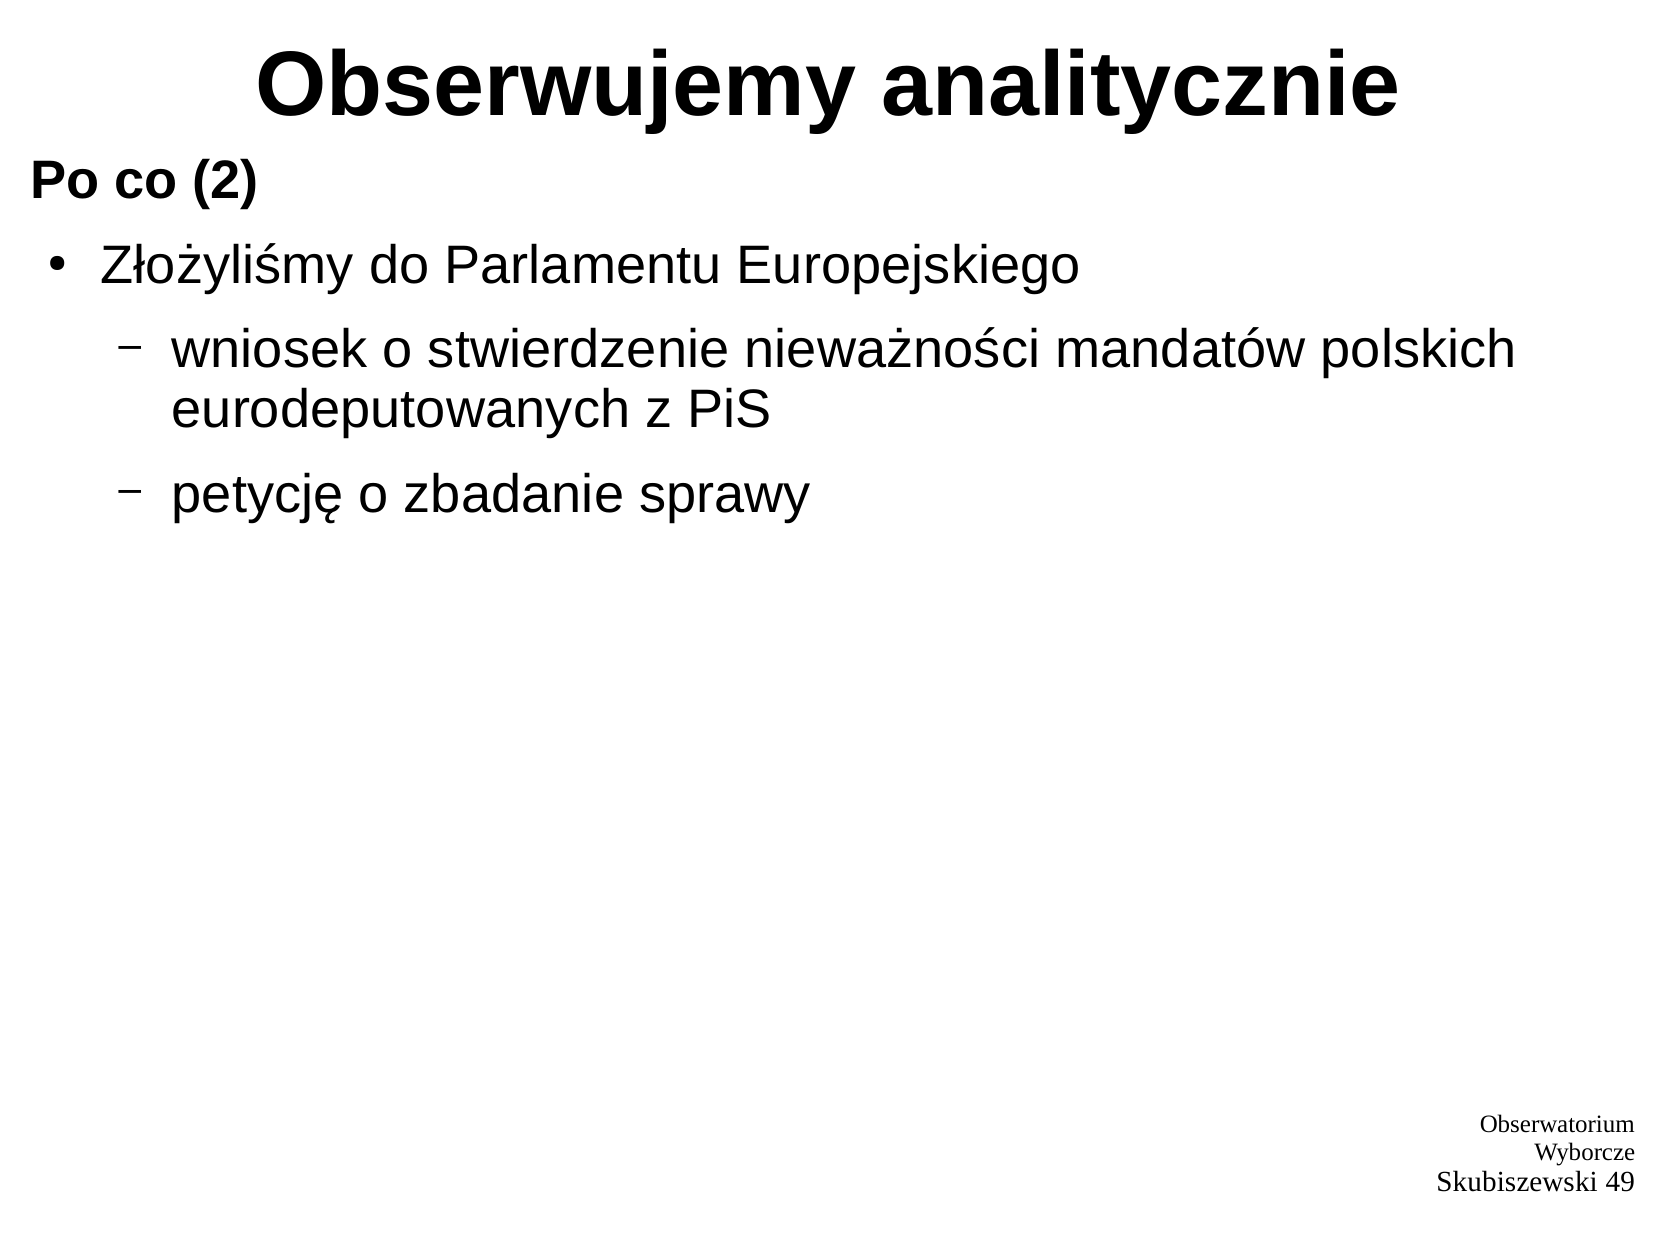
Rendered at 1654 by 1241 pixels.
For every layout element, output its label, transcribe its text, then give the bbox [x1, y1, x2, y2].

list Po co (2) Złożyliśmy do Parlamentu Europejskiego wniosek o stwierdzenie nieważności mandatów polskich eurodeputowanych z PiS petycję o zbadanie sprawy [30, 150, 1621, 1186]
title Obserwujemy analitycznie [84, 32, 1573, 150]
